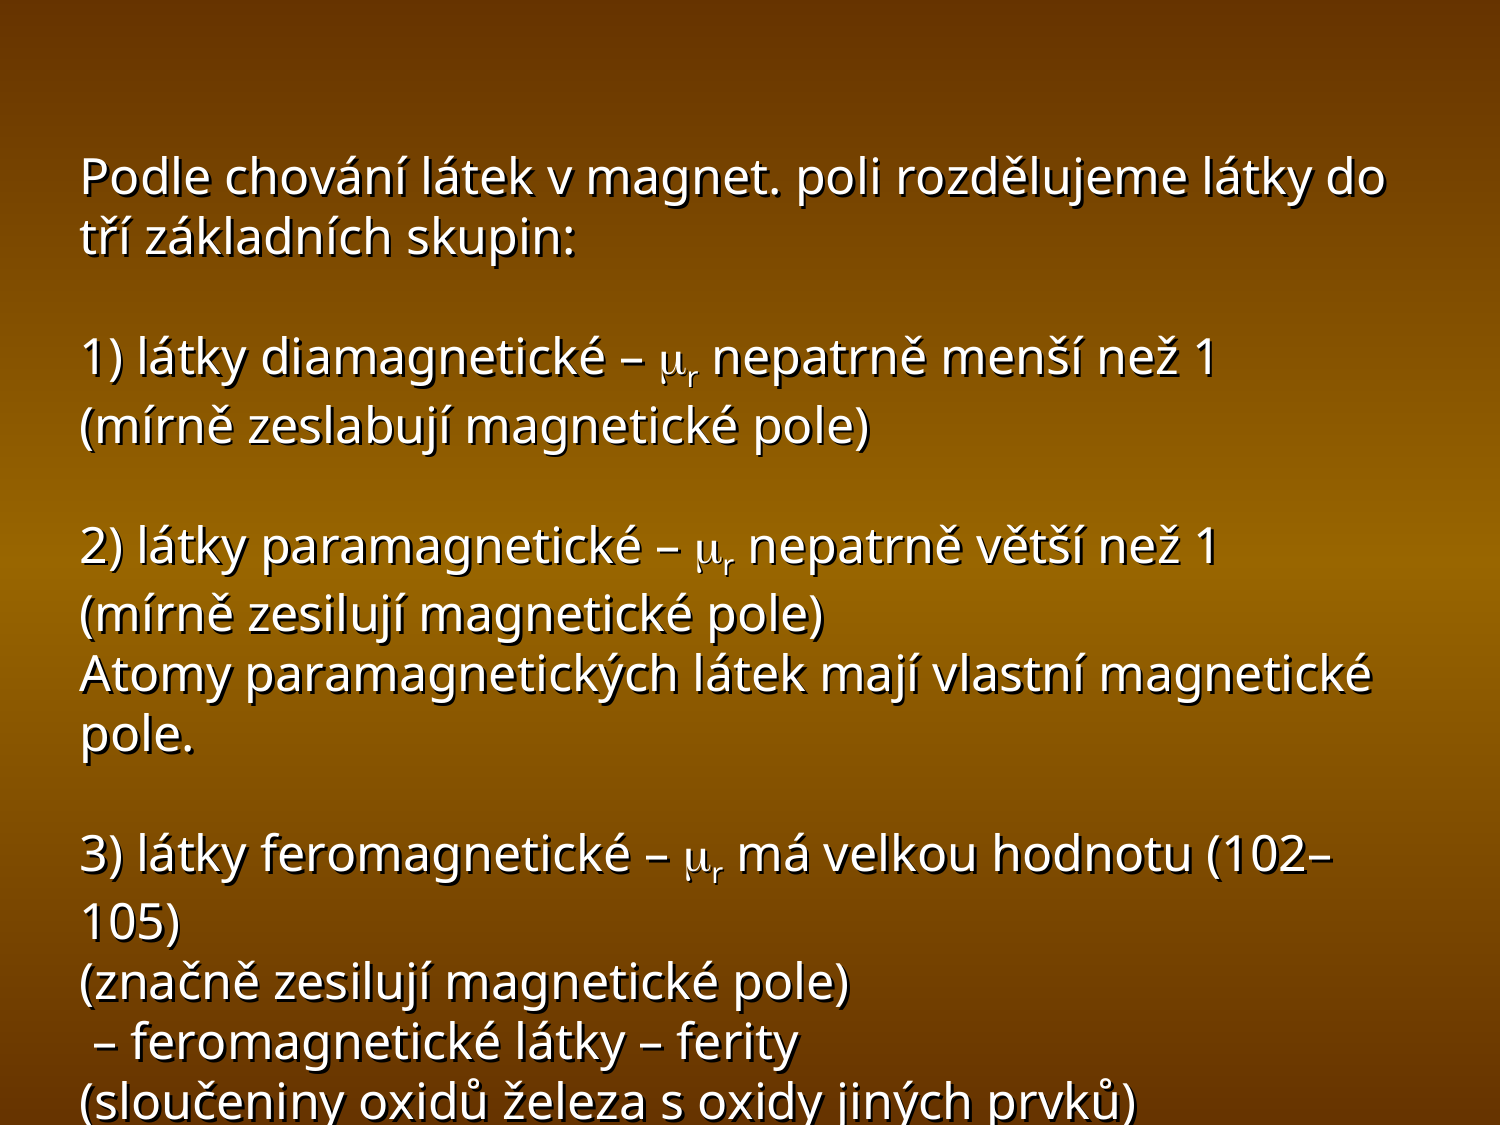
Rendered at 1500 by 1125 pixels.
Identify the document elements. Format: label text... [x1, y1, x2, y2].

text_box Podle chování látek v magnet. poli rozdělujeme látky do tří základních skupin: 1) látky diamagnetické – r nepatrně menší než 1 (mírně zeslabují magnetické pole) 2) látky paramagnetické – r nepatrně větší než 1 (mírně zesilují magnetické pole) Atomy paramagnetických látek mají vlastní magnetické pole. 3) látky feromagnetické – r má velkou hodnotu (102–105) (značně zesilují magnetické pole) – feromagnetické látky – ferity (sloučeniny oxidů železa s oxidy jiných prvků) [64, 137, 1436, 1125]
